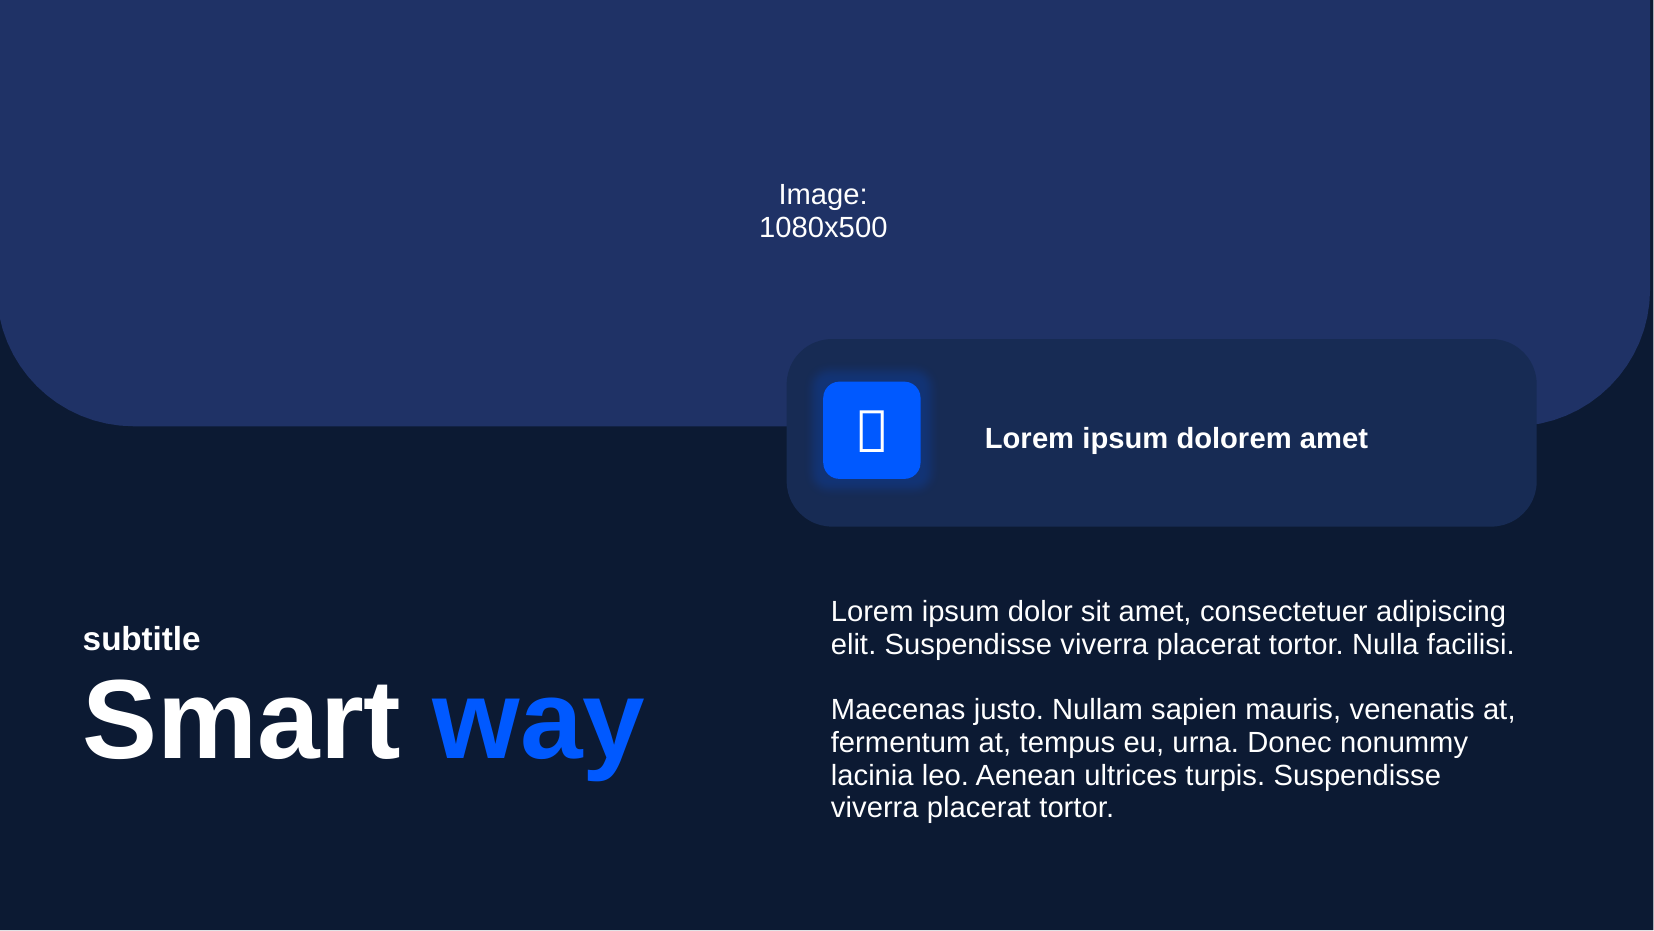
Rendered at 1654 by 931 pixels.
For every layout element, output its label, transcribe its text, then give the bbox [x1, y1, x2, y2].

text_box Image: 1080x500 [0, 0, 1651, 427]
text_box Lorem ipsum dolorem amet [949, 377, 1500, 500]
text_box [786, 339, 1537, 527]
text_box  [823, 381, 921, 479]
text_box Lorem ipsum dolor sit amet, consectetuer adipiscing elit. Suspendisse viverra placerat tortor. Nulla facilisi. Maecenas justo. Nullam sapien mauris, venenatis at, fermentum at, tempus eu, urna. Donec nonummy lacinia leo. Aenean ultrices turpis. Suspendisse viverra placerat tortor. [795, 572, 1521, 847]
title subtitle Smart way [82, 547, 775, 856]
